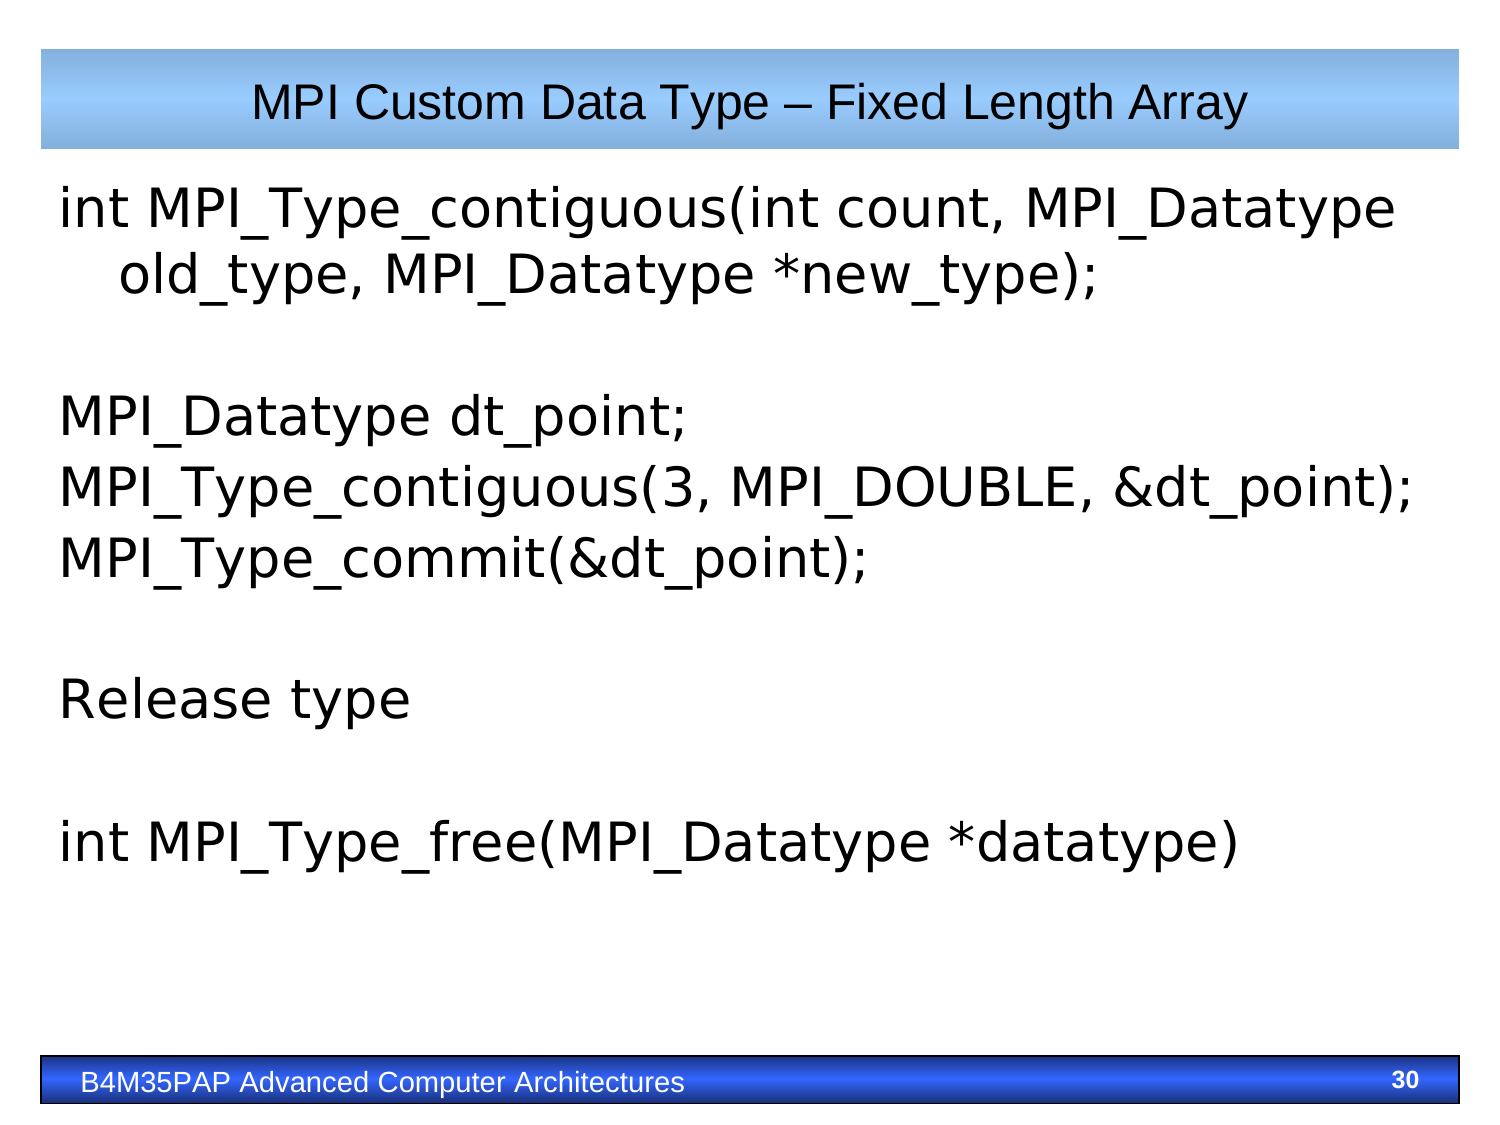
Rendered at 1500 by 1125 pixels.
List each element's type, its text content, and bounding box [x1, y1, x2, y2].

title MPI Custom Data Type – Fixed Length Array [41, 49, 1459, 149]
list int MPI_Type_contiguous(int count, MPI_Datatype old_type, MPI_Datatype *new_type); MPI_Datatype dt_point; MPI_Type_contiguous(3, MPI_DOUBLE, &dt_point); MPI_Type_commit(&dt_point); Release type int MPI_Type_free(MPI_Datatype *datatype) [44, 166, 1458, 1045]
